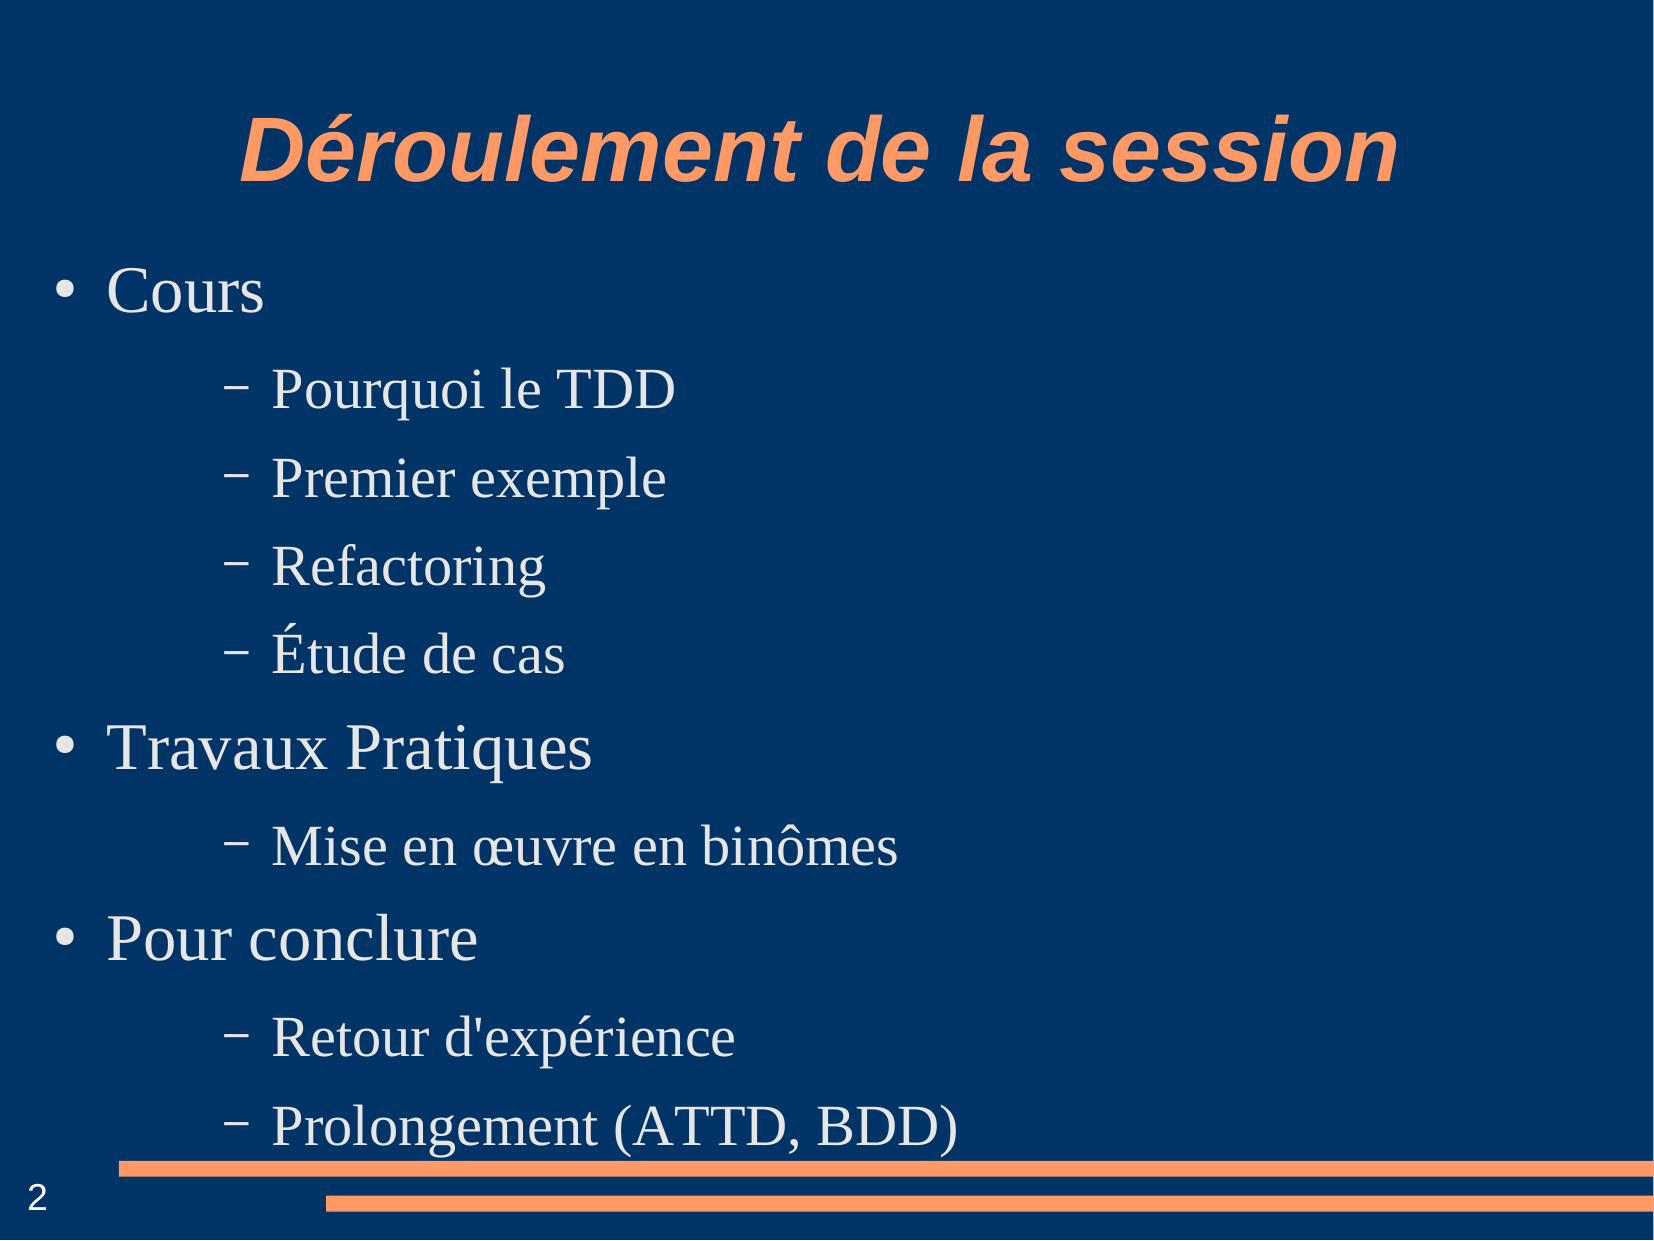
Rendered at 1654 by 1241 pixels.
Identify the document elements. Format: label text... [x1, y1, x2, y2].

list Cours Pourquoi le TDD Premier exemple Refactoring Étude de cas Travaux Pratiques Mise en œuvre en binômes Pour conclure Retour d'expérience Prolongement (ATTD, BDD) [35, 253, 1607, 1162]
title Déroulement de la session [35, 46, 1607, 253]
